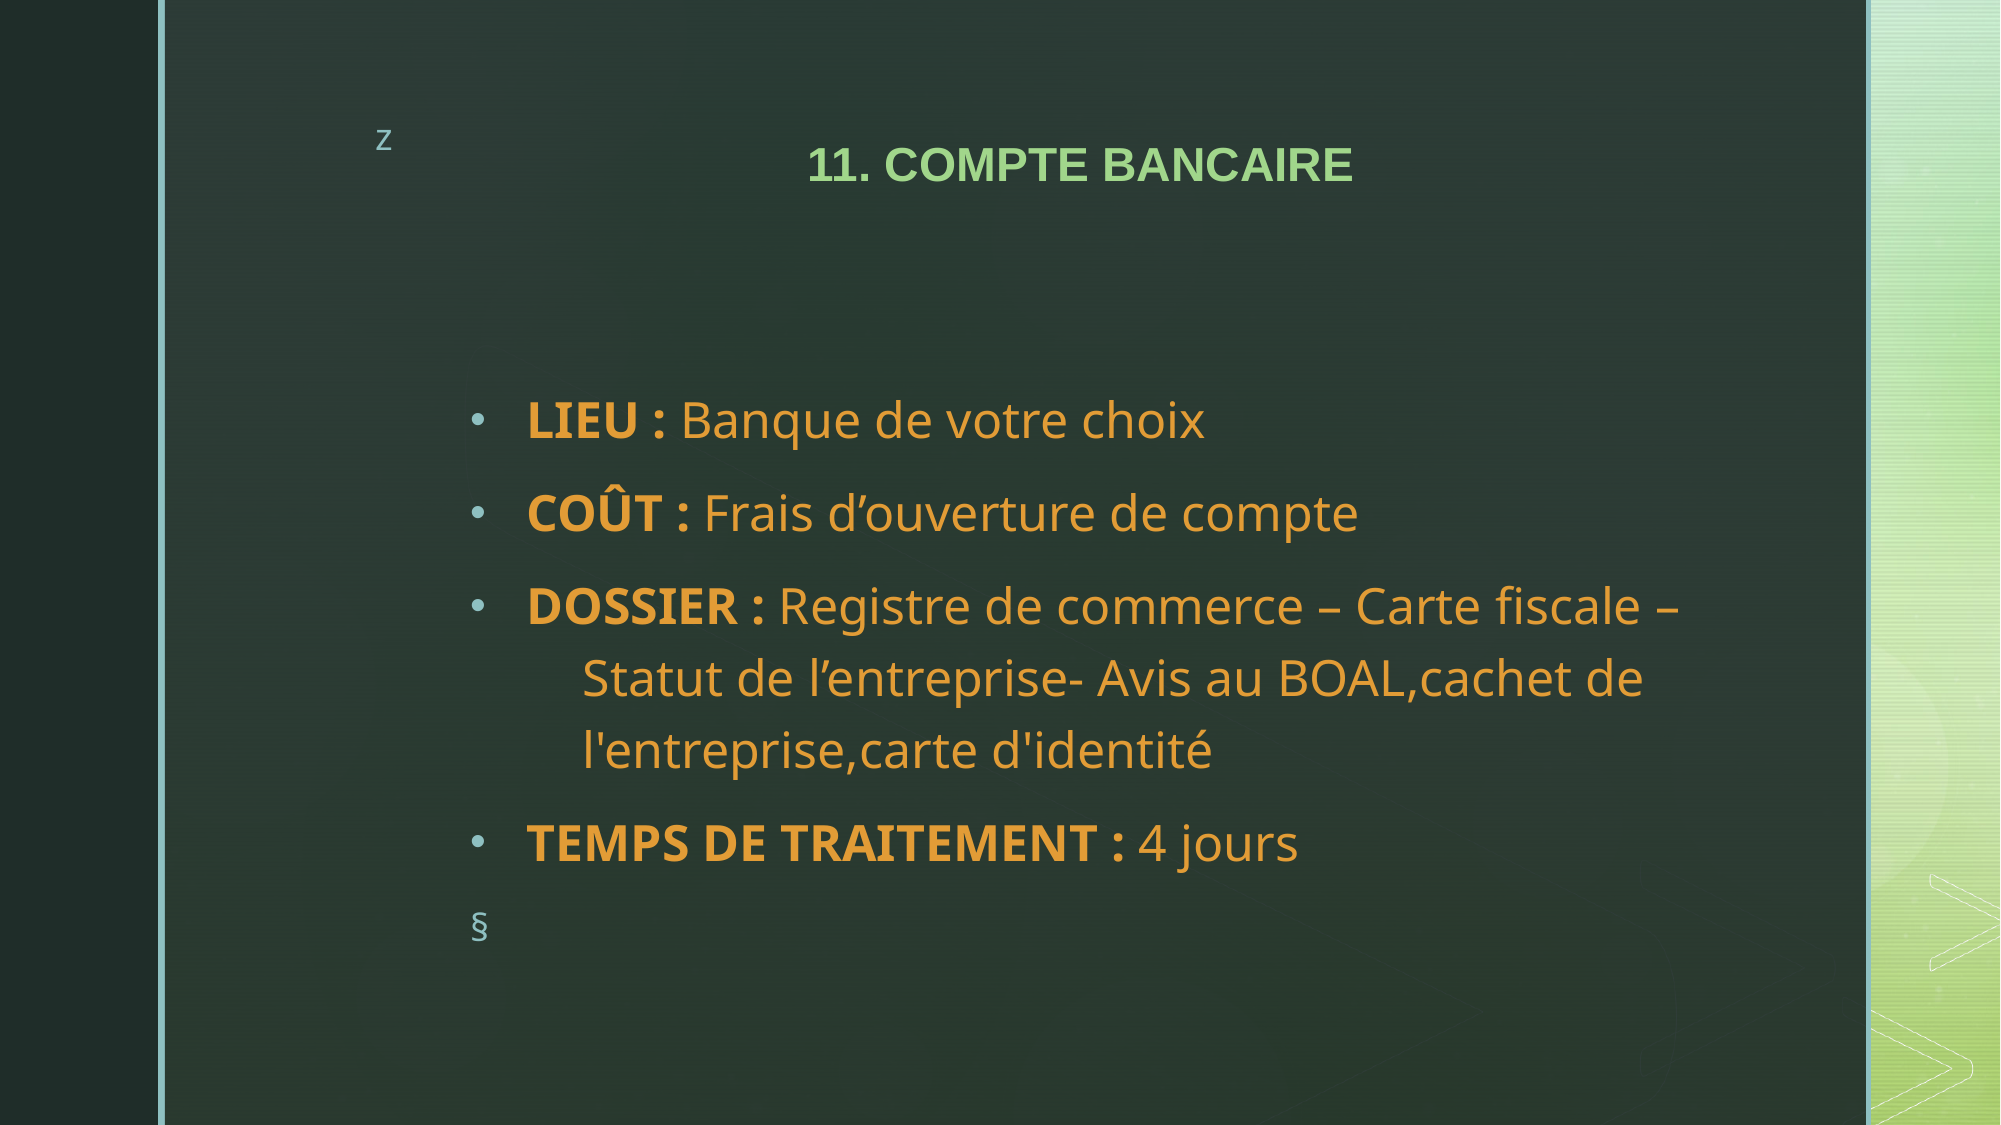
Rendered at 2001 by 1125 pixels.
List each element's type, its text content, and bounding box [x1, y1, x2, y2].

title 11. COMPTE BANCAIRE [428, 132, 1734, 310]
list LIEU : Banque de votre choix COÛT : Frais d’ouverture de compte DOSSIER : Registre de commerce – Carte fiscale – Statut de l’entreprise- Avis au BOAL,cachet de l'entreprise,carte d'identité TEMPS DE TRAITEMENT : 4 jours [454, 336, 1734, 993]
